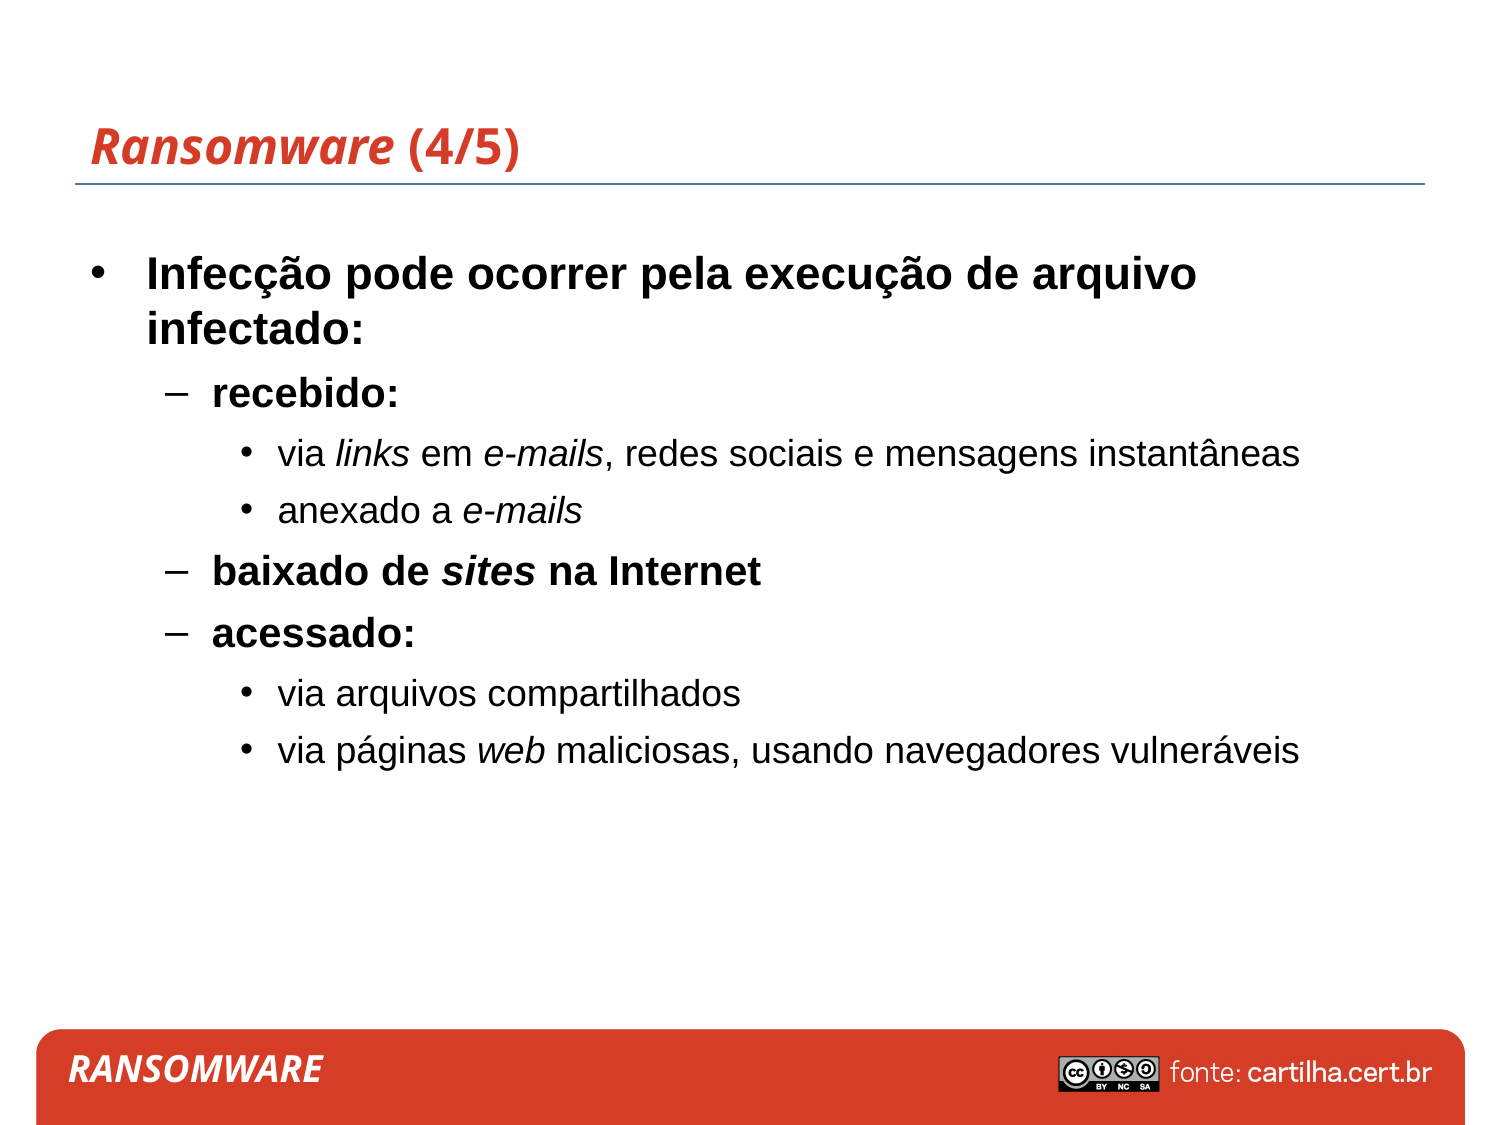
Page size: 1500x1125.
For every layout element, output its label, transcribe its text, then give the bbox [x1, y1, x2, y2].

list Infecção pode ocorrer pela execução de arquivo infectado: recebido: via links em e-mails, redes sociais e mensagens instantâneas anexado a e-mails baixado de sites na Internet acessado: via arquivos compartilhados via páginas web maliciosas, usando navegadores vulneráveis [75, 236, 1425, 979]
title Ransomware (4/5) [75, 54, 1425, 182]
picture [0, 0, 1500, 1125]
